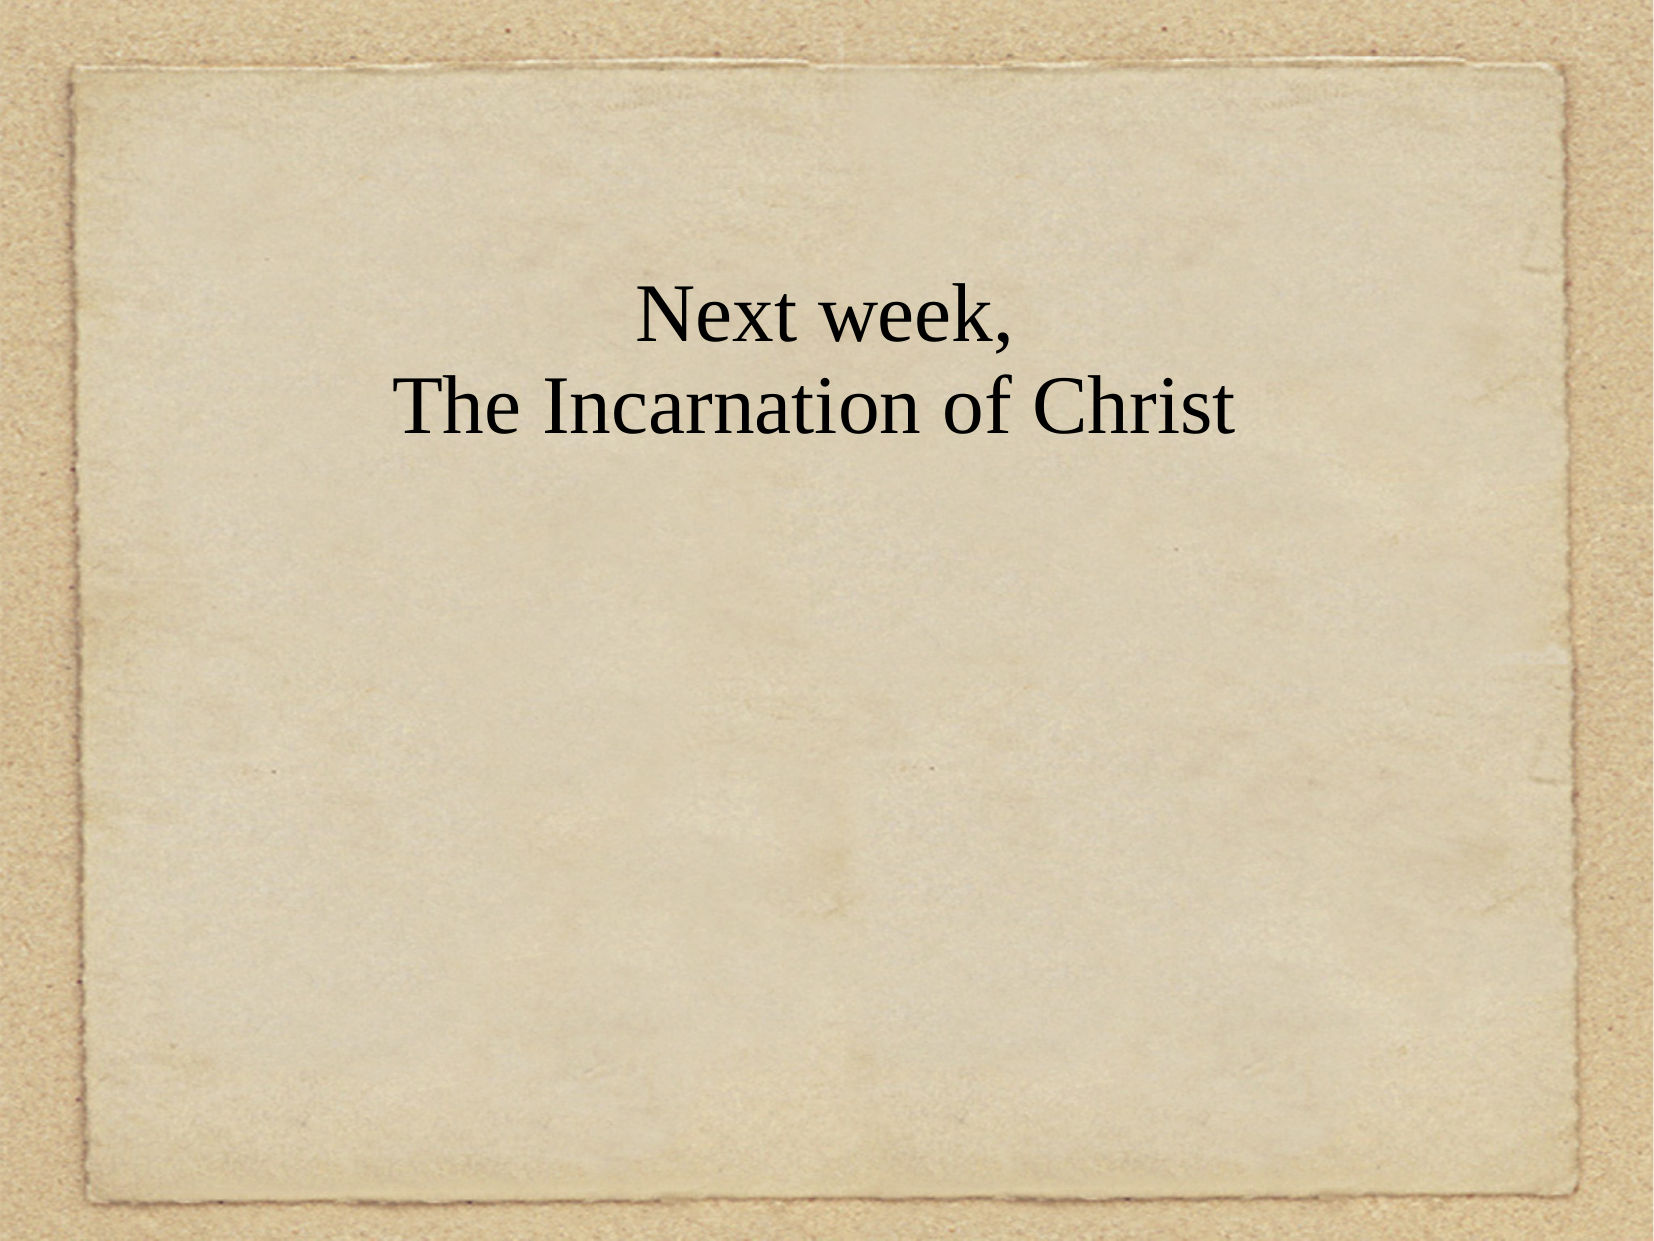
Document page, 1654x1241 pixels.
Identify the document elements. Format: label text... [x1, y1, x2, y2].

text_box Next week, The Incarnation of Christ [112, 75, 1538, 460]
picture [0, 0, 1654, 1241]
